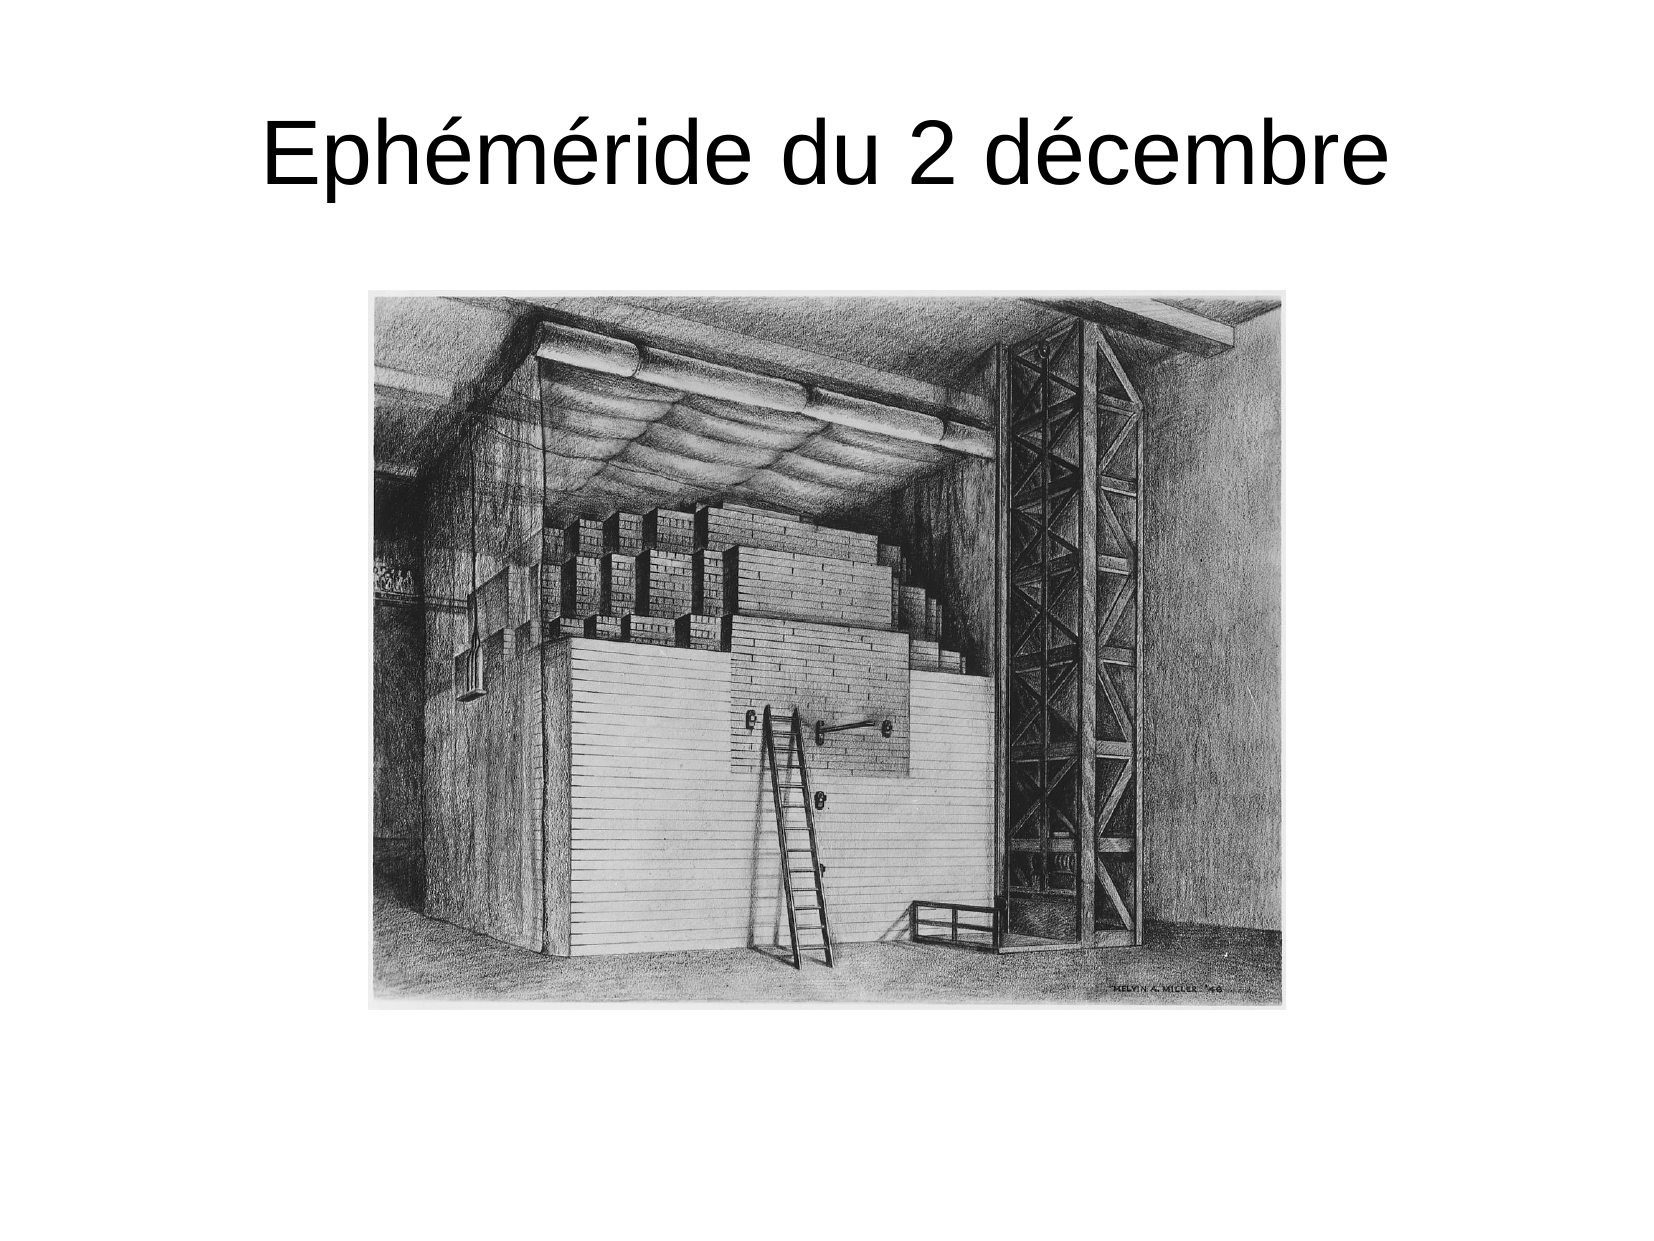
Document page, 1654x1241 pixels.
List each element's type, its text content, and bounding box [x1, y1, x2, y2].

picture [368, 290, 1286, 1010]
title Ephéméride du 2 décembre [82, 49, 1571, 257]
